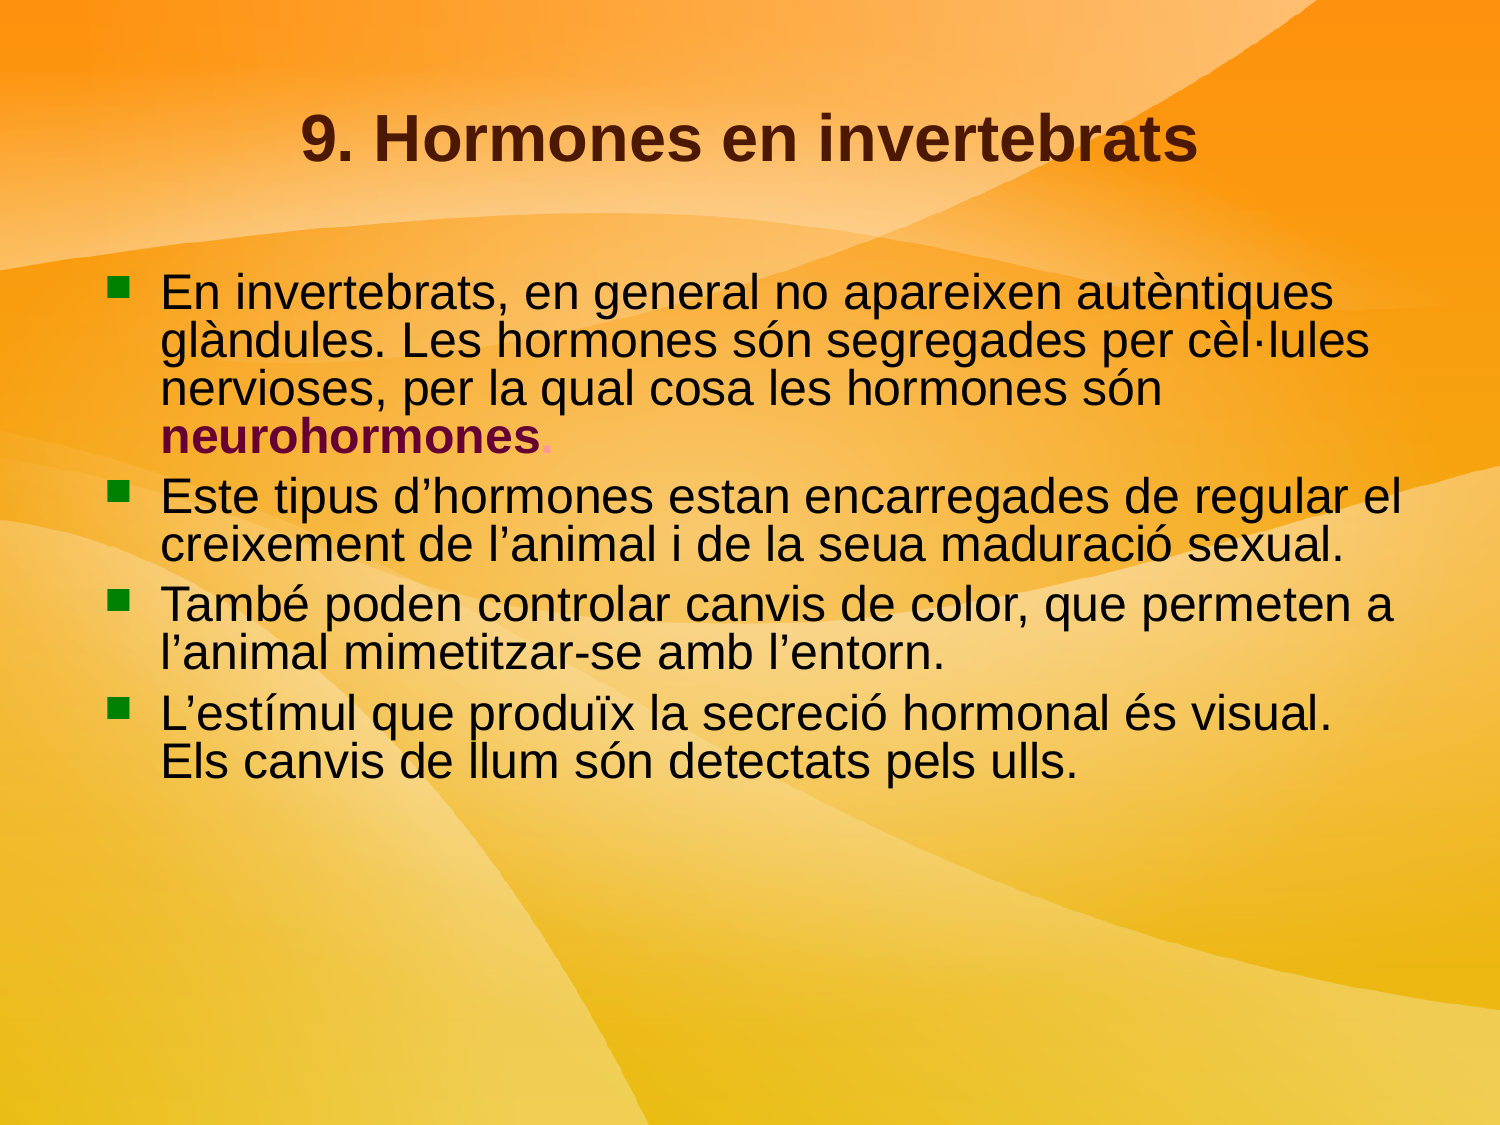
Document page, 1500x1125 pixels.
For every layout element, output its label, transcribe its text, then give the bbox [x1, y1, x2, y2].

picture [0, 0, 1500, 1125]
list En invertebrats, en general no apareixen autèntiques glàndules. Les hormones són segregades per cèl·lules nervioses, per la qual cosa les hormones són neurohormones. Este tipus d’hormones estan encarregades de regular el creixement de l’animal i de la seua maduració sexual. També poden controlar canvis de color, que permeten a l’animal mimetitzar-se amb l’entorn. L’estímul que produïx la secreció hormonal és visual. Els canvis de llum són detectats pels ulls. [75, 263, 1425, 1006]
title 9. Hormones en invertebrats [75, 52, 1425, 225]
